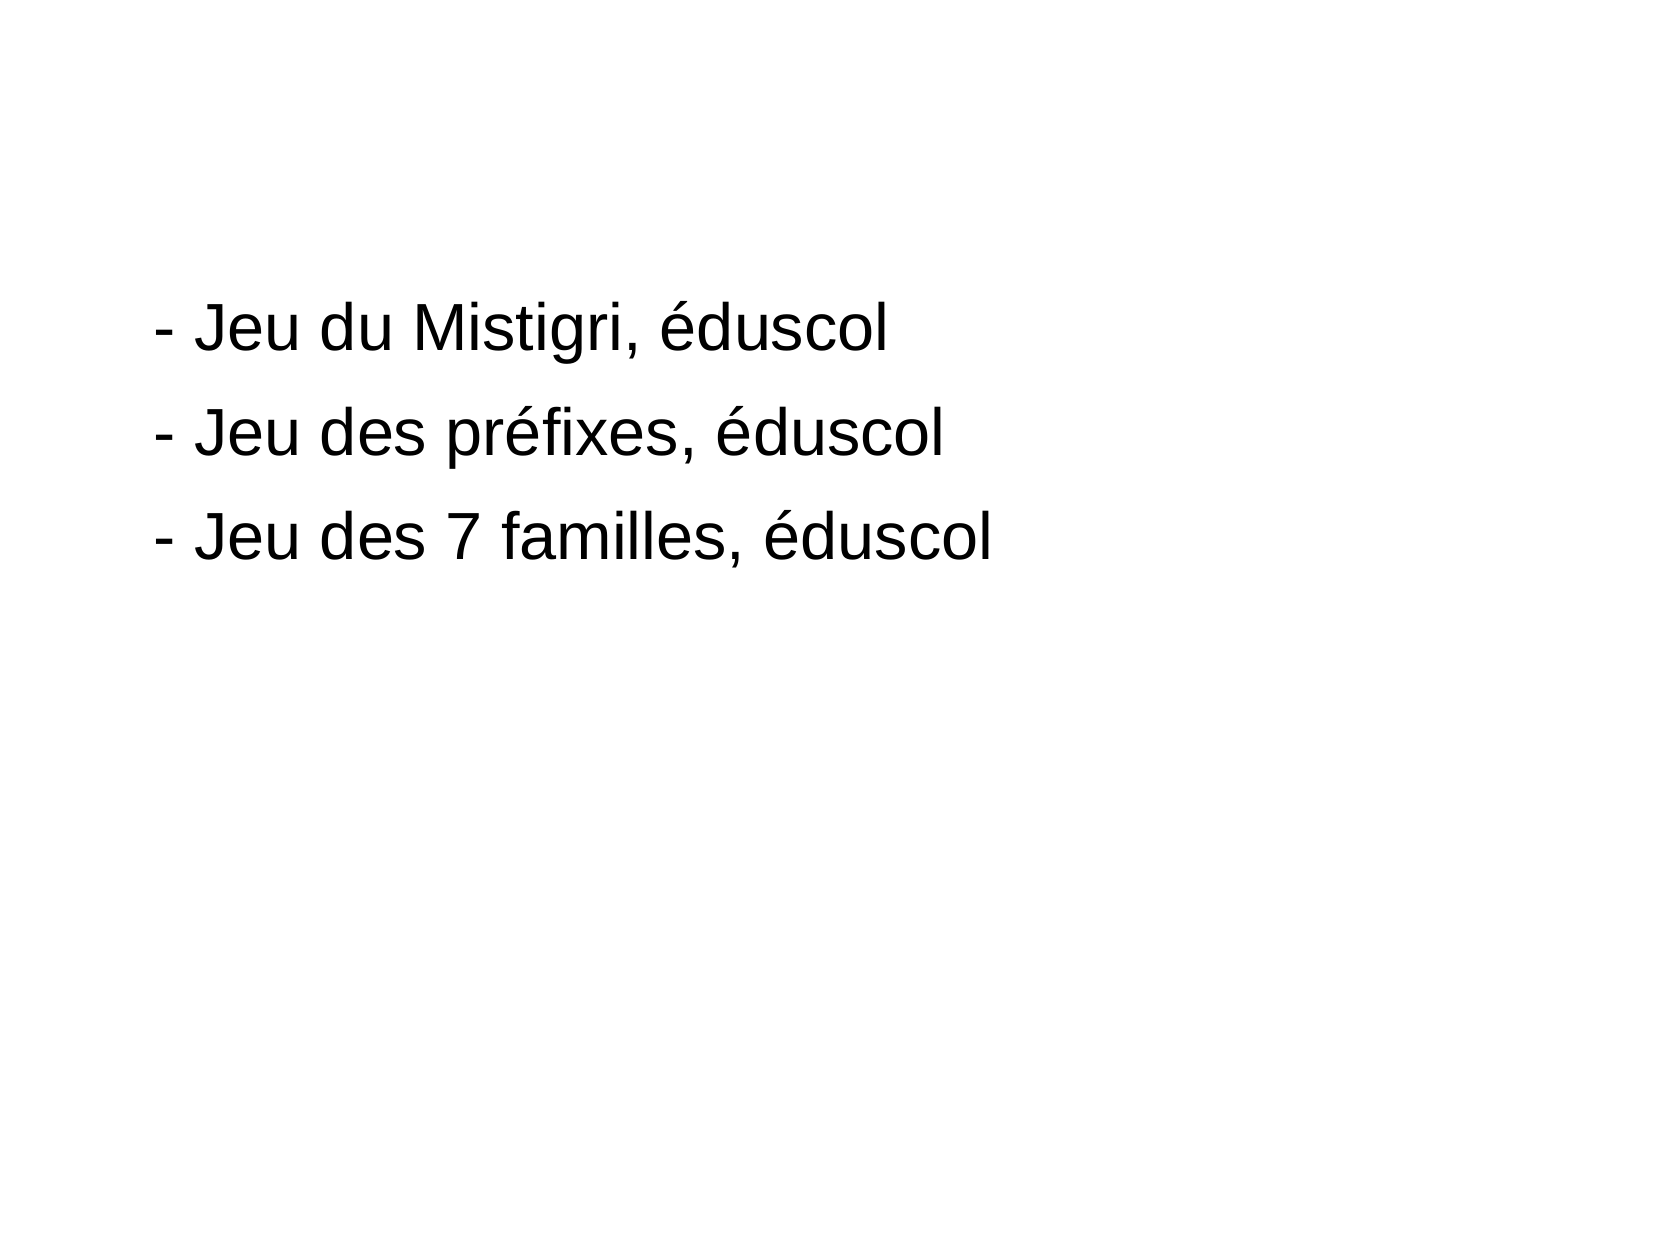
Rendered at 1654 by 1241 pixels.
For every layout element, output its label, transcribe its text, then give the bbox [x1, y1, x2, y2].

list - Jeu du Mistigri, éduscol - Jeu des préfixes, éduscol - Jeu des 7 familles, éduscol [82, 290, 1571, 1010]
